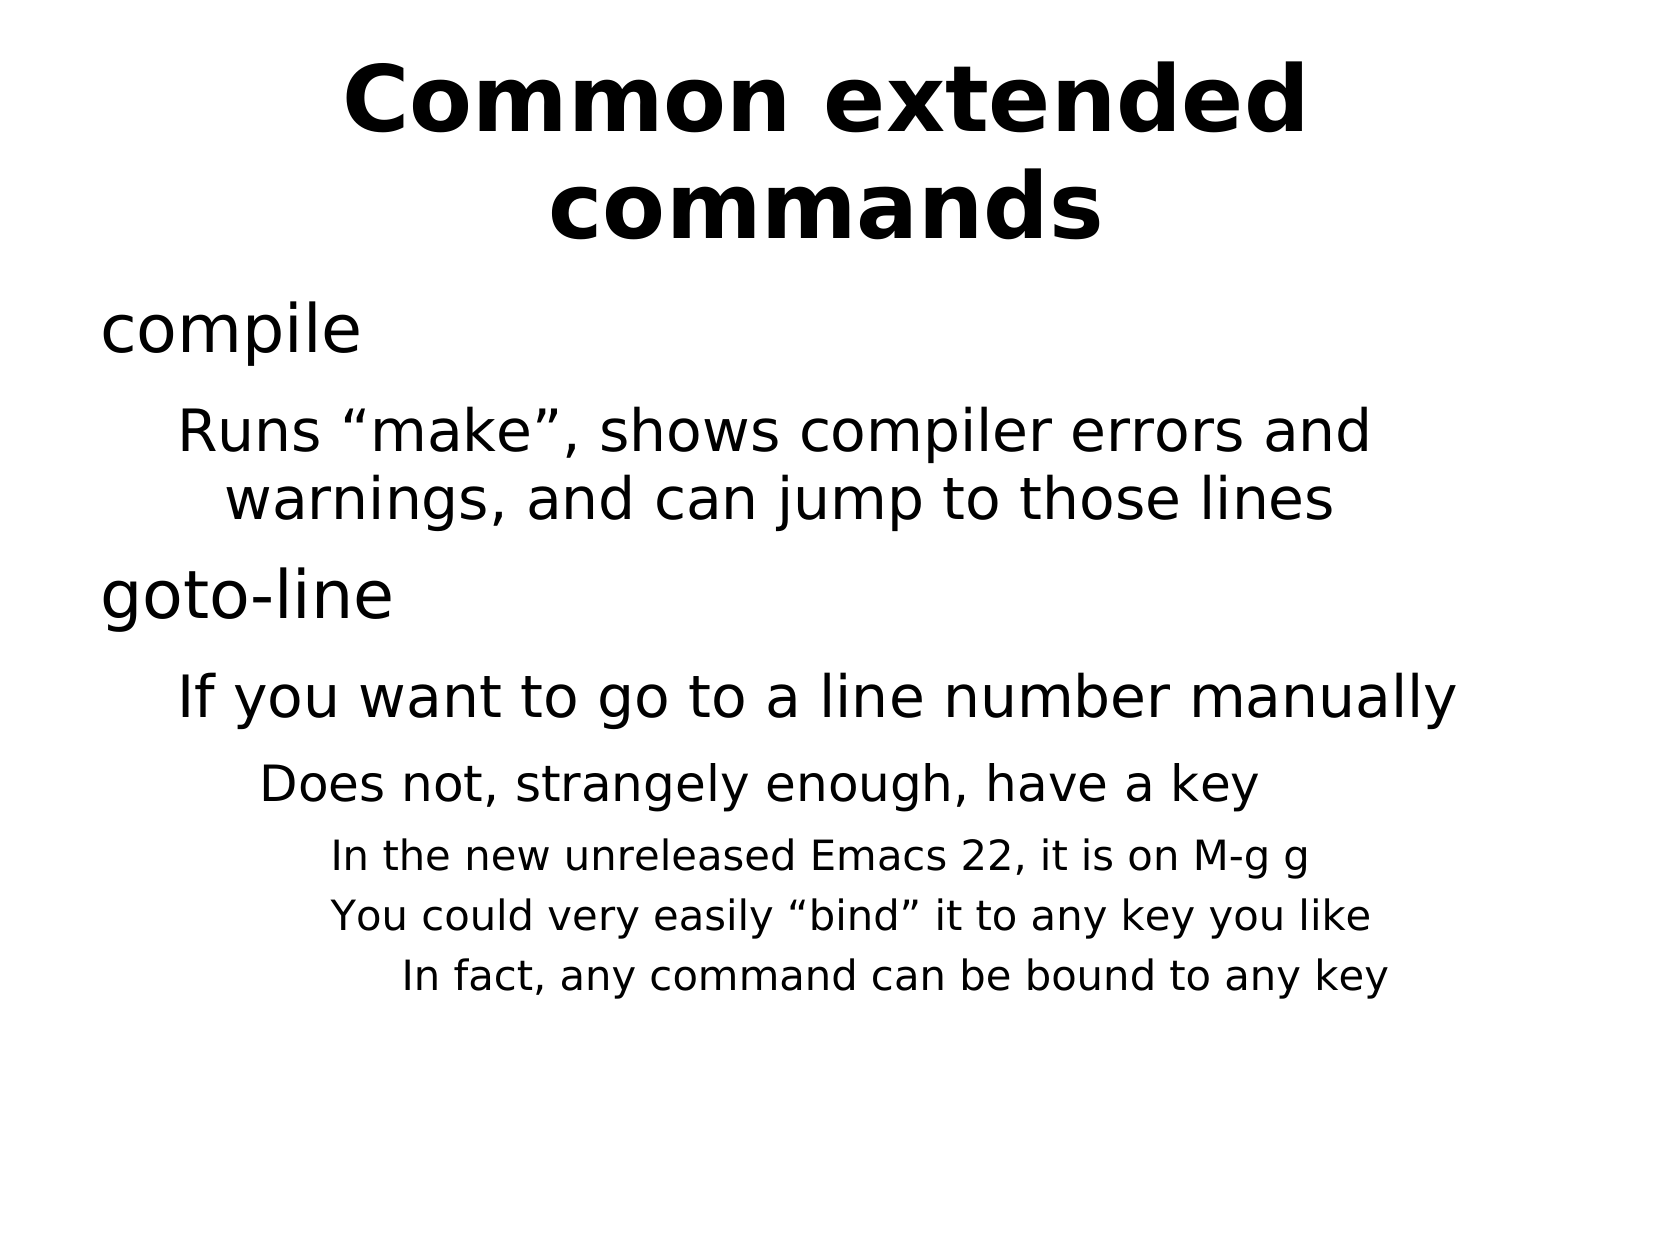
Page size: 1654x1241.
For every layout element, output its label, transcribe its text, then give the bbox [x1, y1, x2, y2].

title Common extended commands [82, 45, 1571, 261]
list compile Runs “make”, shows compiler errors and warnings, and can jump to those lines goto-line If you want to go to a line number manually Does not, strangely enough, have a key In the new unreleased Emacs 22, it is on M-g g You could very easily “bind” it to any key you like In fact, any command can be bound to any key [82, 290, 1571, 1109]
